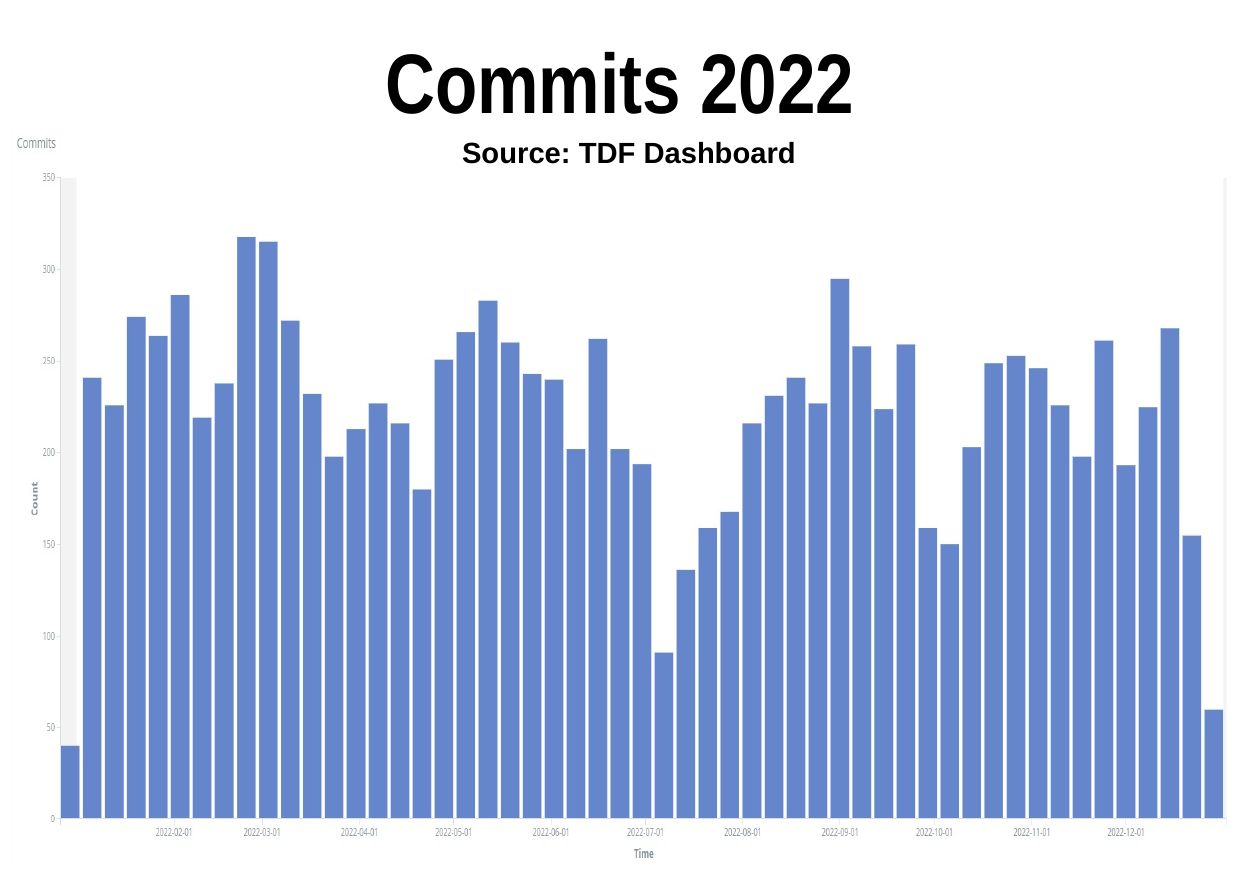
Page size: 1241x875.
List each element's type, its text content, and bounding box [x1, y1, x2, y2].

picture [11, 130, 1229, 863]
title Commits 2022 [11, 12, 1229, 130]
text_box Source: TDF Dashboard [447, 130, 812, 184]
